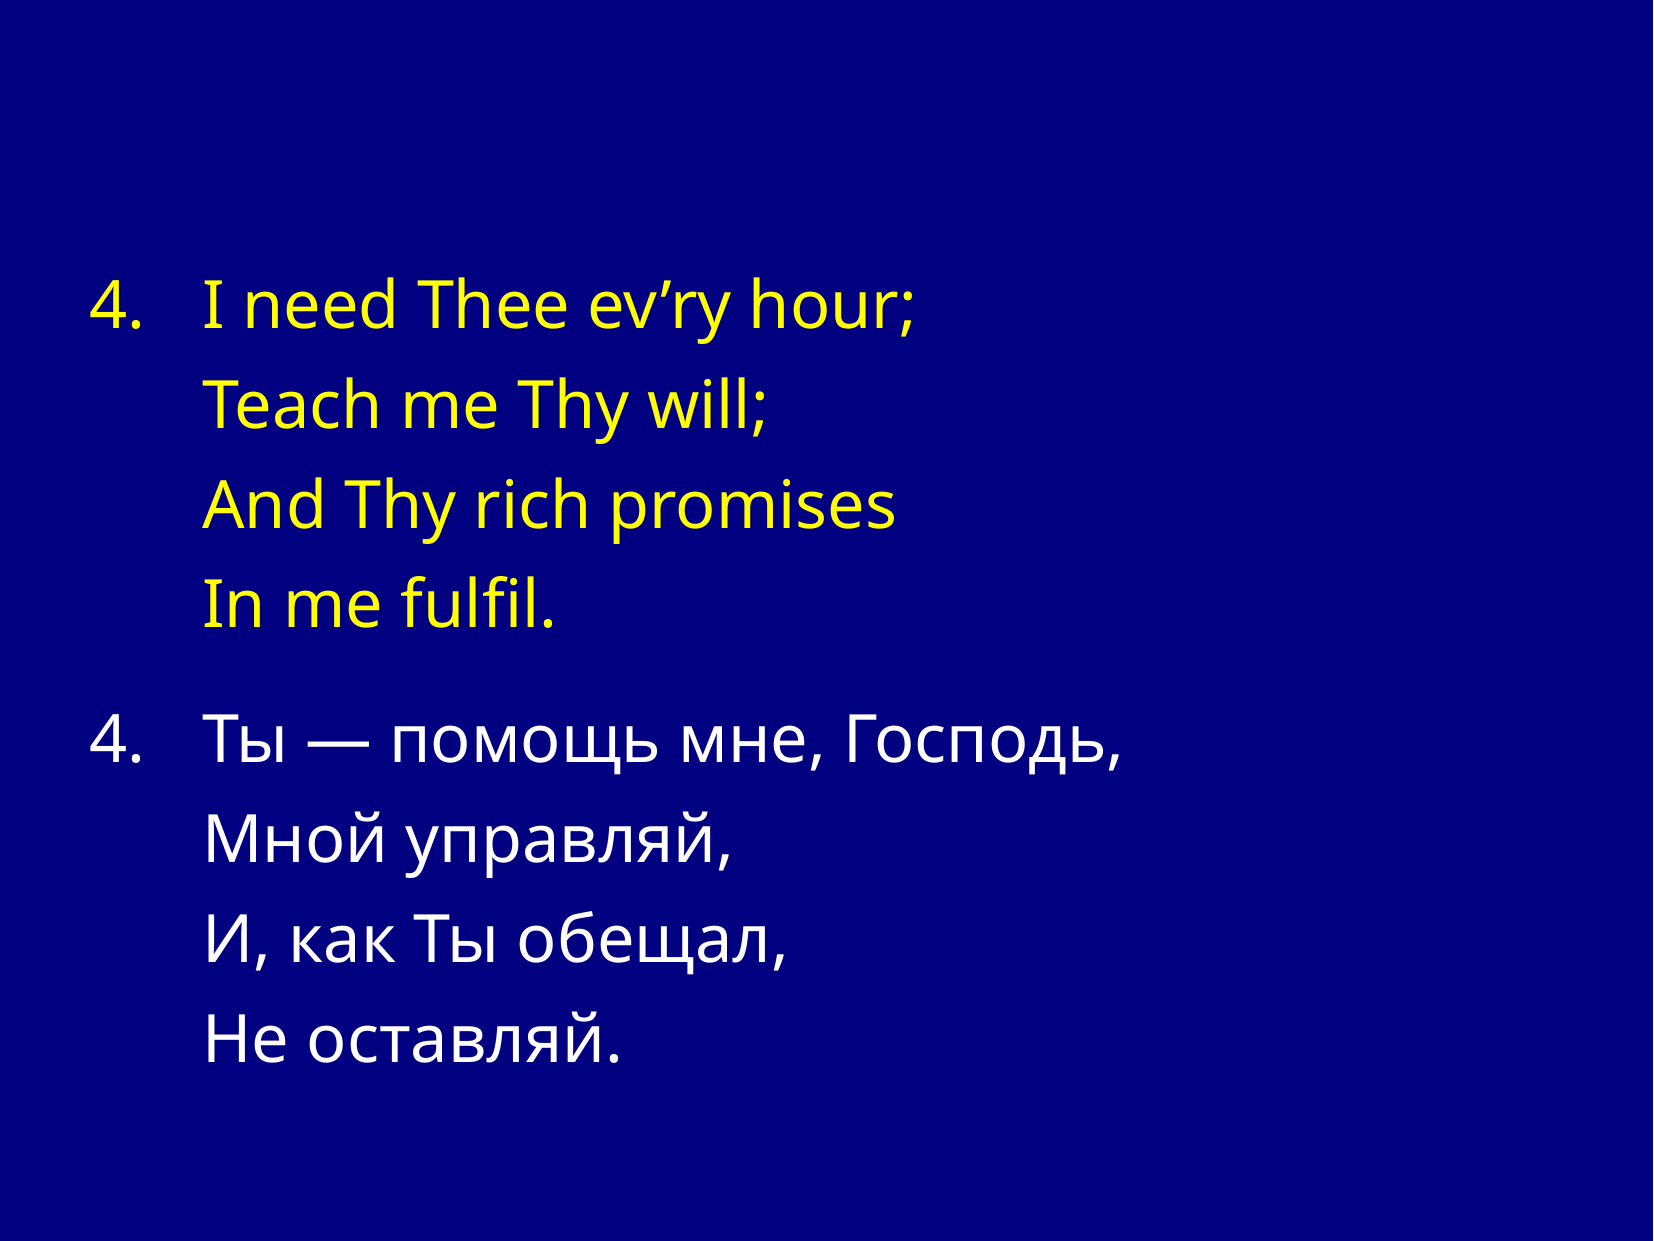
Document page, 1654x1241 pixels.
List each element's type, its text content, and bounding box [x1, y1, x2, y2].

text_box 4. I need Thee ev’ry hour; Teach me Thy will; And Thy rich promises In me fulfil. [75, 150, 1576, 638]
text_box 4. Ты — помощь мне, Господь, Мной управляй, И, как Ты обещал, Не оставляй. [75, 675, 1576, 1163]
